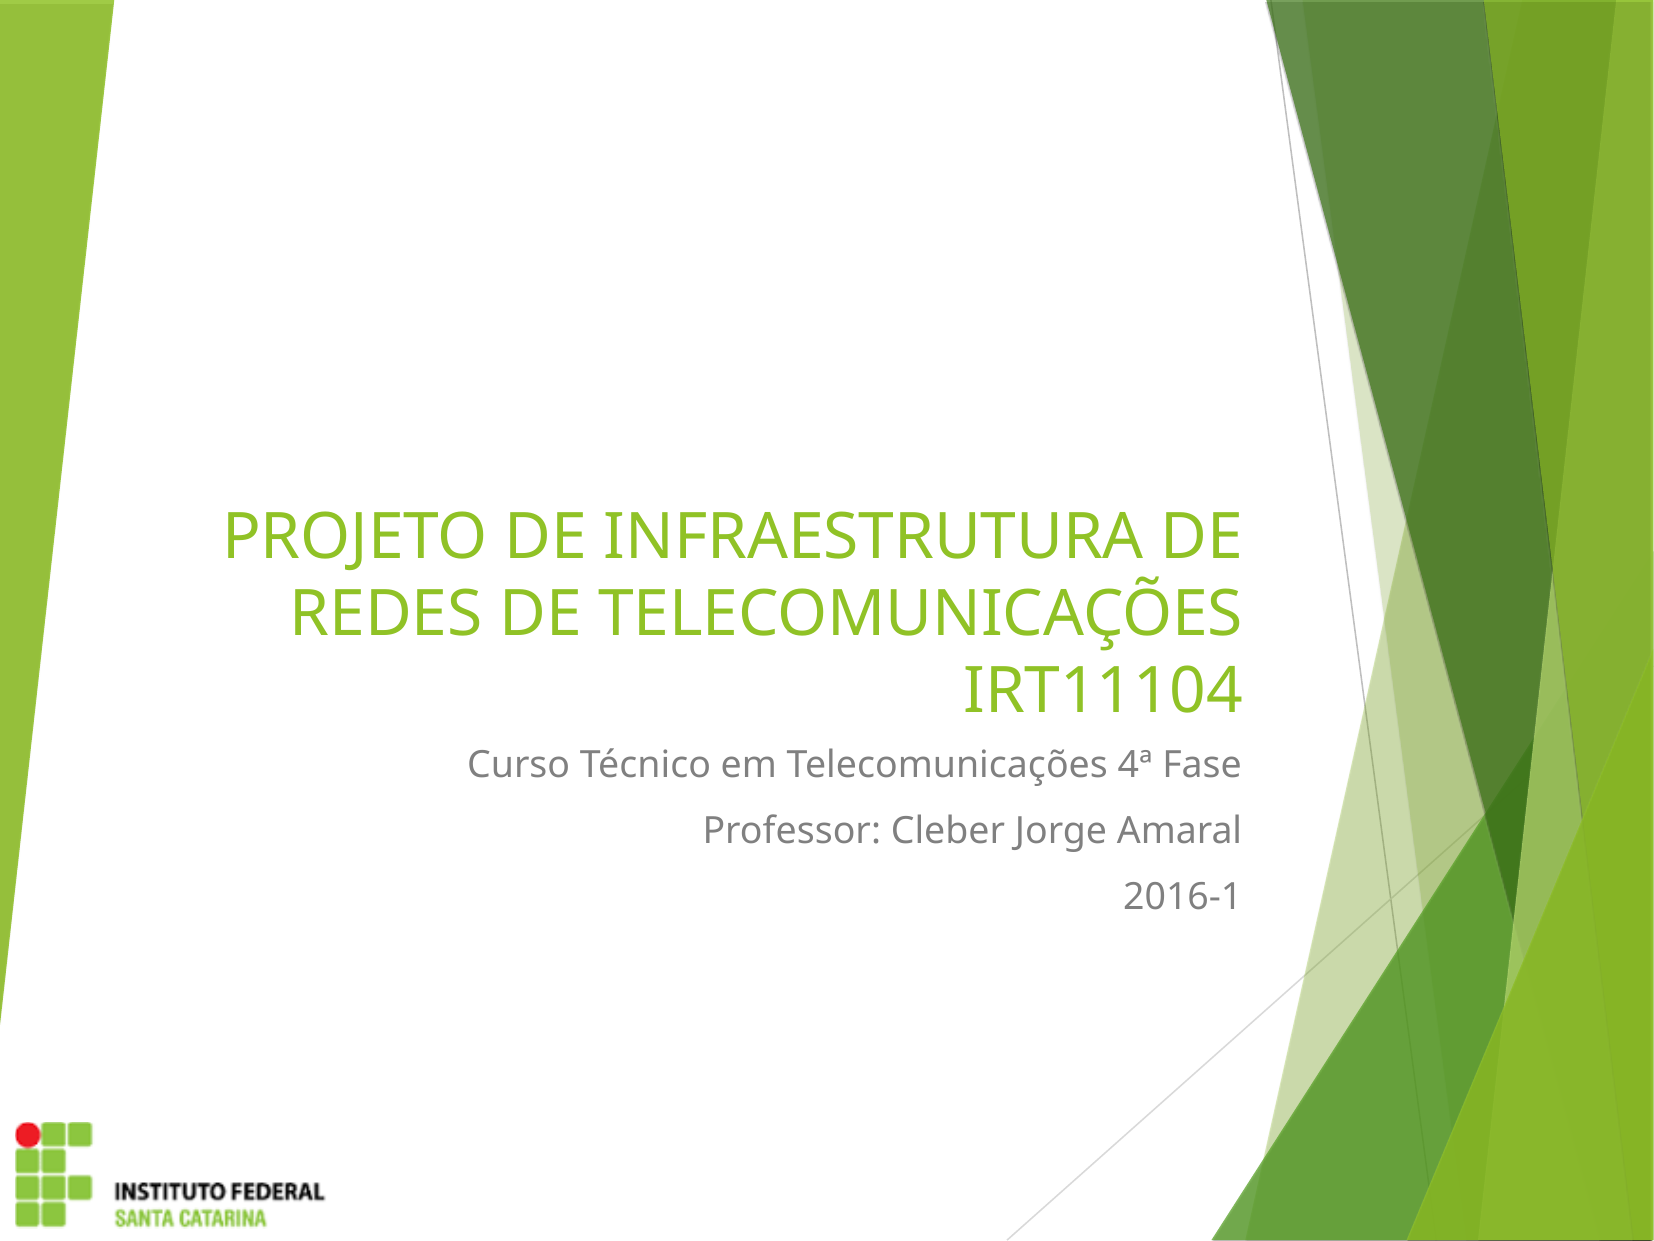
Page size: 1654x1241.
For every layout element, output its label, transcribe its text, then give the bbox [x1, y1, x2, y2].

title PROJETO DE INFRAESTRUTURA DE REDES DE TELECOMUNICAÇÕES IRT11104 [204, 434, 1258, 732]
subtitle Curso Técnico em Telecomunicações 4ª Fase Professor: Cleber Jorge Amaral 2016-1 [204, 732, 1258, 1051]
picture [15, 1122, 328, 1229]
